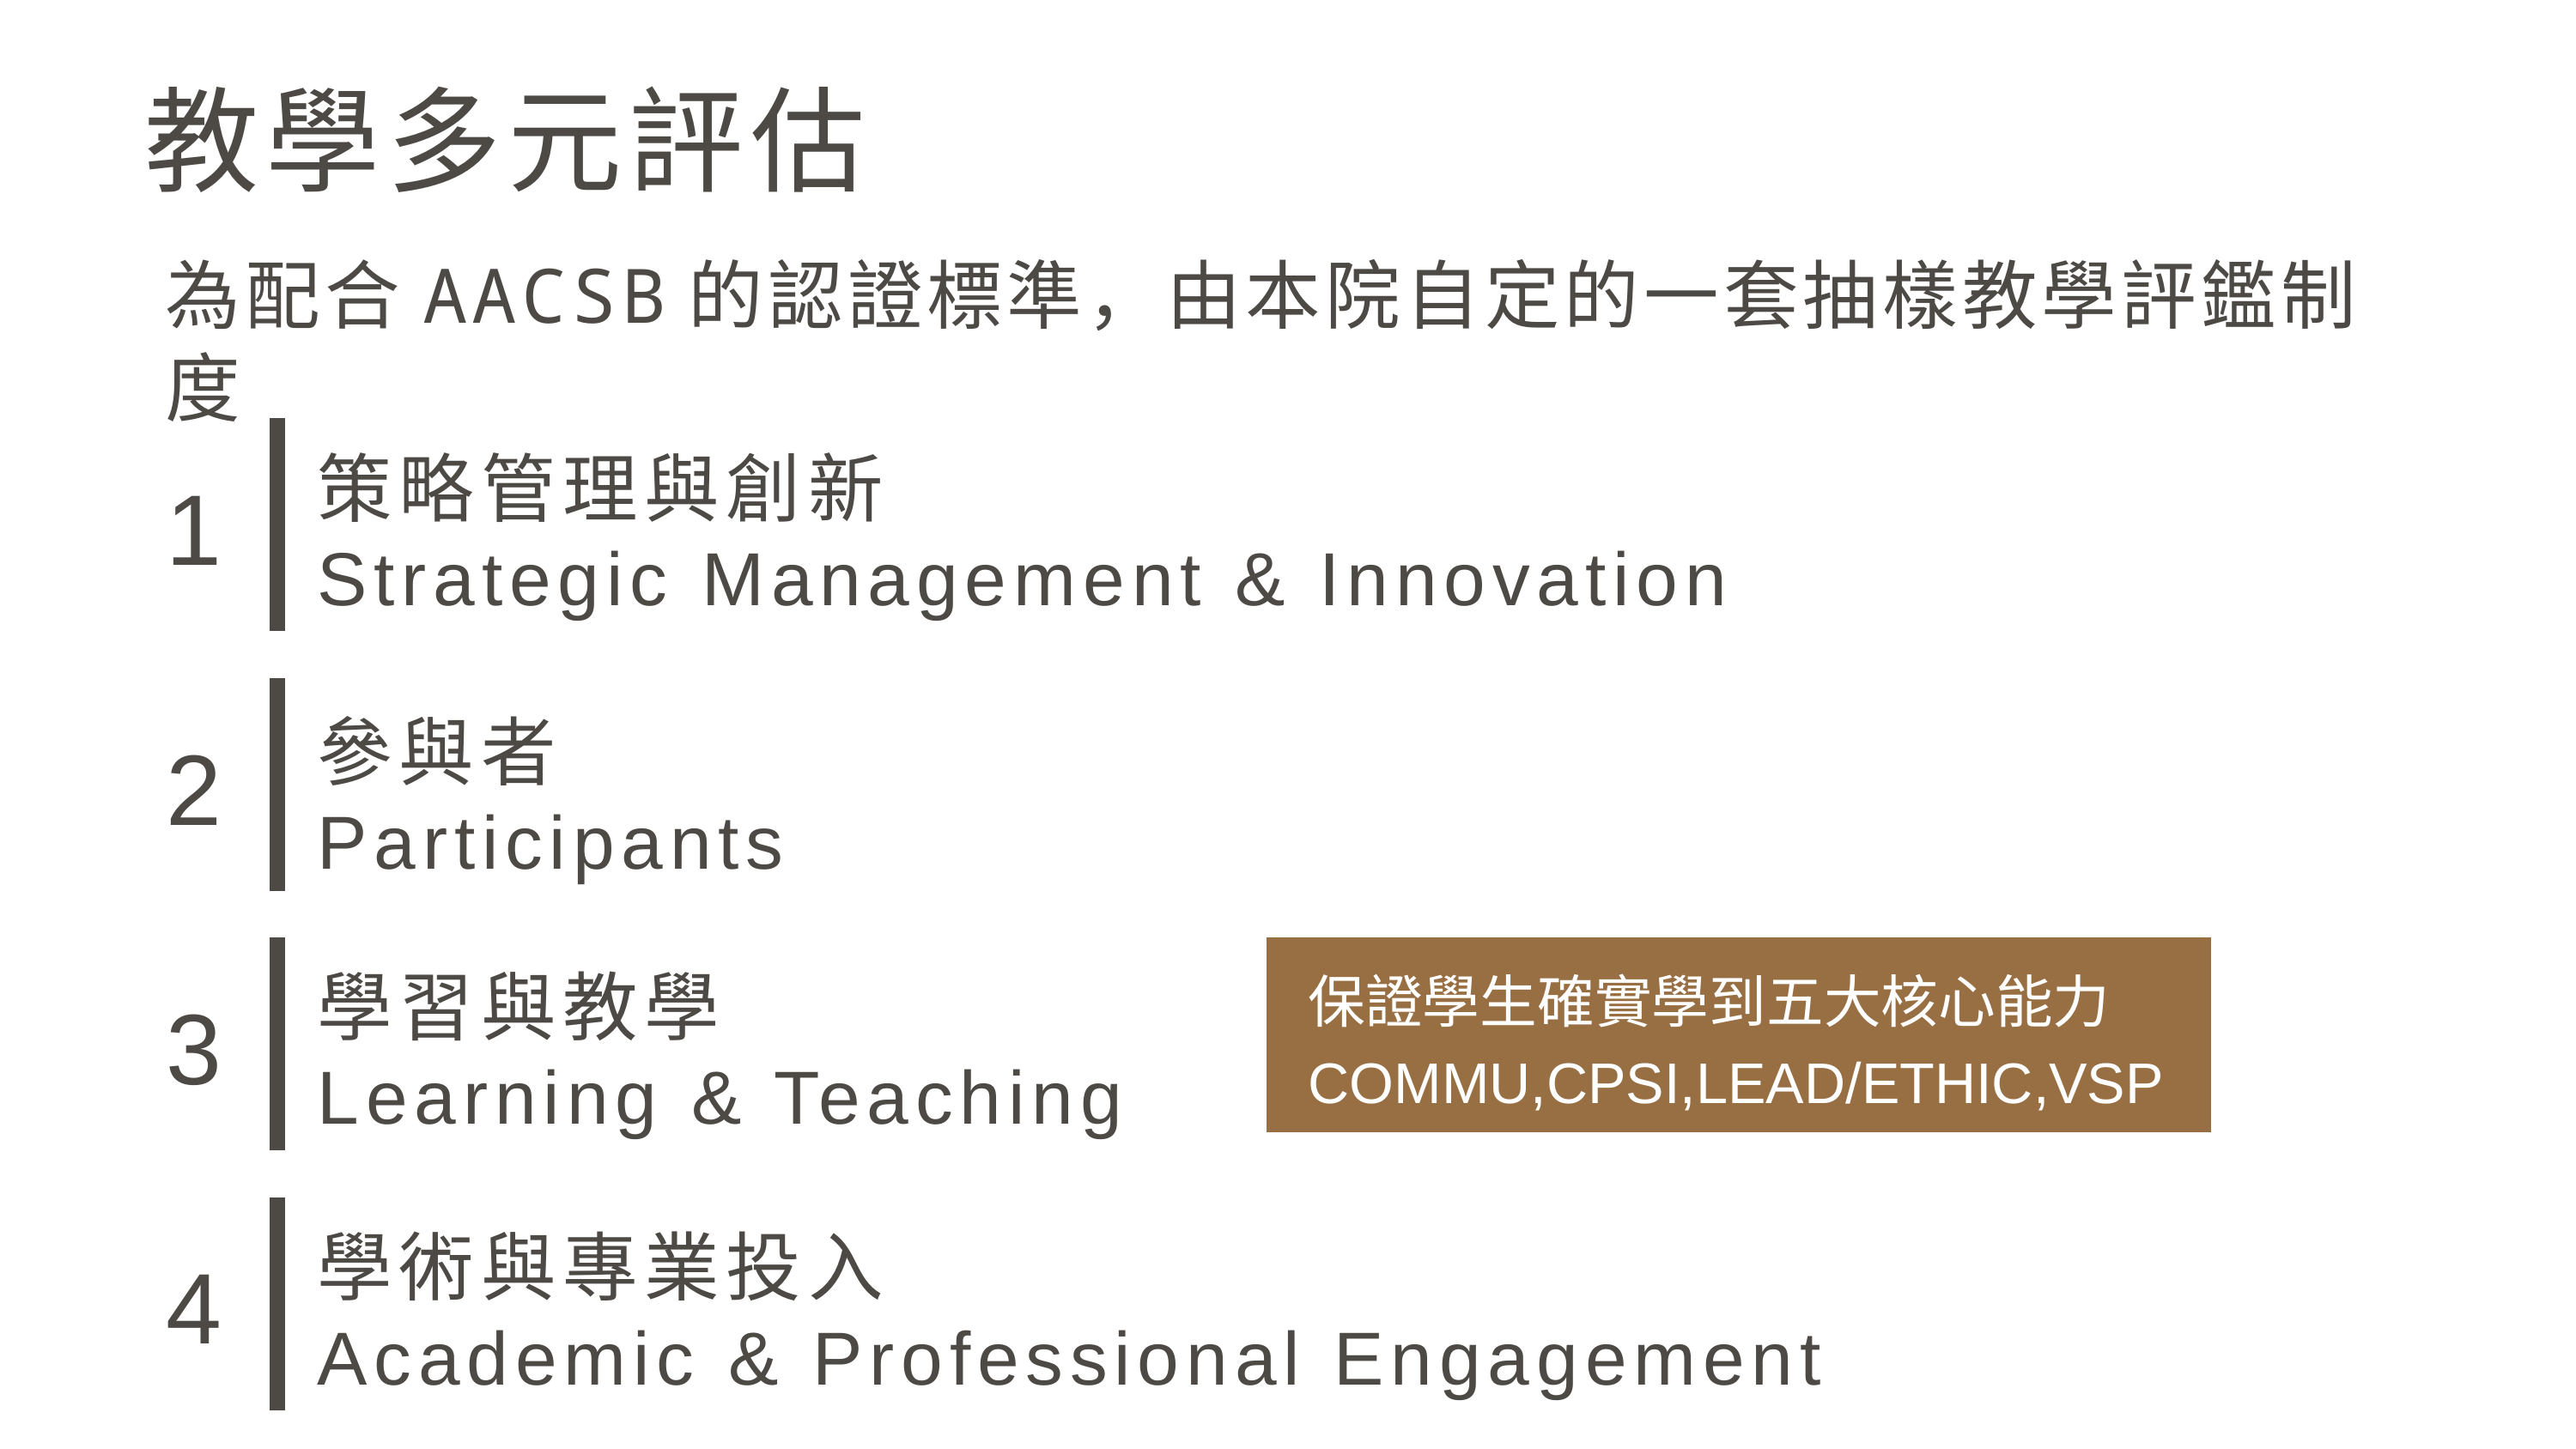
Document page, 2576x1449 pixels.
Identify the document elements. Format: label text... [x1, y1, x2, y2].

text_box Academic & Professional Engagement [317, 1278, 1913, 1388]
text_box Participants [317, 762, 956, 872]
text_box Learning & Teaching [317, 1017, 1167, 1127]
text_box 3 [165, 981, 228, 1099]
text_box [270, 418, 285, 631]
text_box 學習與教學 [317, 927, 1018, 1017]
text_box [270, 937, 285, 1150]
text_box 保證學生確實學到五大核心能力 COMMU,CPSI,LEAD/ETHIC,VSP [1308, 954, 2265, 1118]
text_box [1267, 937, 2211, 1132]
text_box Strategic Management & Innovation [317, 499, 1790, 609]
text_box 策略管理與創新 [317, 409, 1018, 499]
text_box 為配合AACSB的認證標準，由本院自定的一套抽樣教學評鑑制度 [165, 246, 2411, 341]
text_box 2 [165, 722, 228, 840]
text_box 4 [165, 1240, 228, 1358]
text_box [270, 1197, 285, 1410]
text_box [270, 678, 285, 891]
text_box 學術與專業投入 [317, 1188, 1018, 1278]
text_box 1 [165, 462, 228, 579]
text_box 教學多元評估 [144, 65, 1593, 209]
text_box 參與者 [317, 672, 1018, 796]
